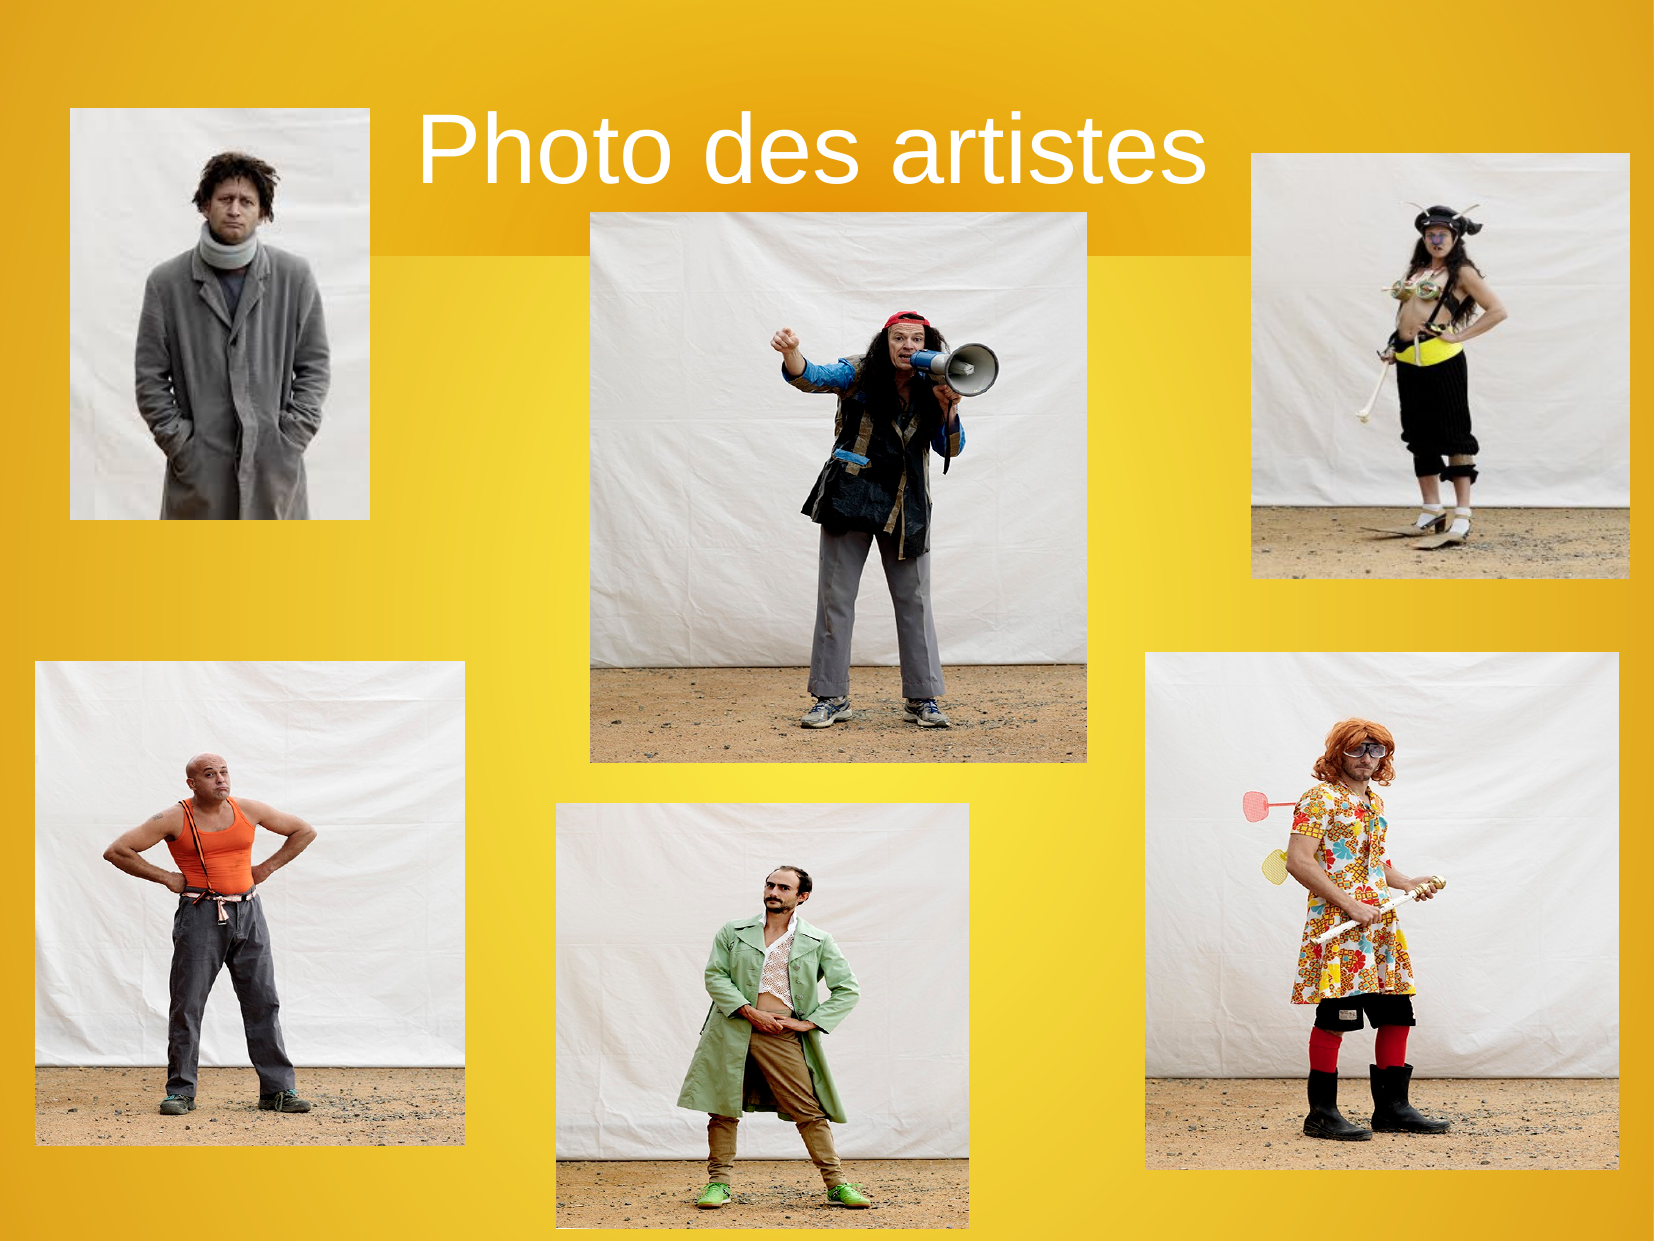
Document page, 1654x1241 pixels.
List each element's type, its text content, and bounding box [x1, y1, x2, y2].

picture [556, 803, 969, 1229]
picture [70, 108, 370, 520]
picture [1145, 652, 1619, 1170]
title Photo des artistes [82, 47, 1571, 252]
picture [1251, 153, 1630, 579]
picture [35, 661, 465, 1146]
picture [590, 212, 1087, 763]
